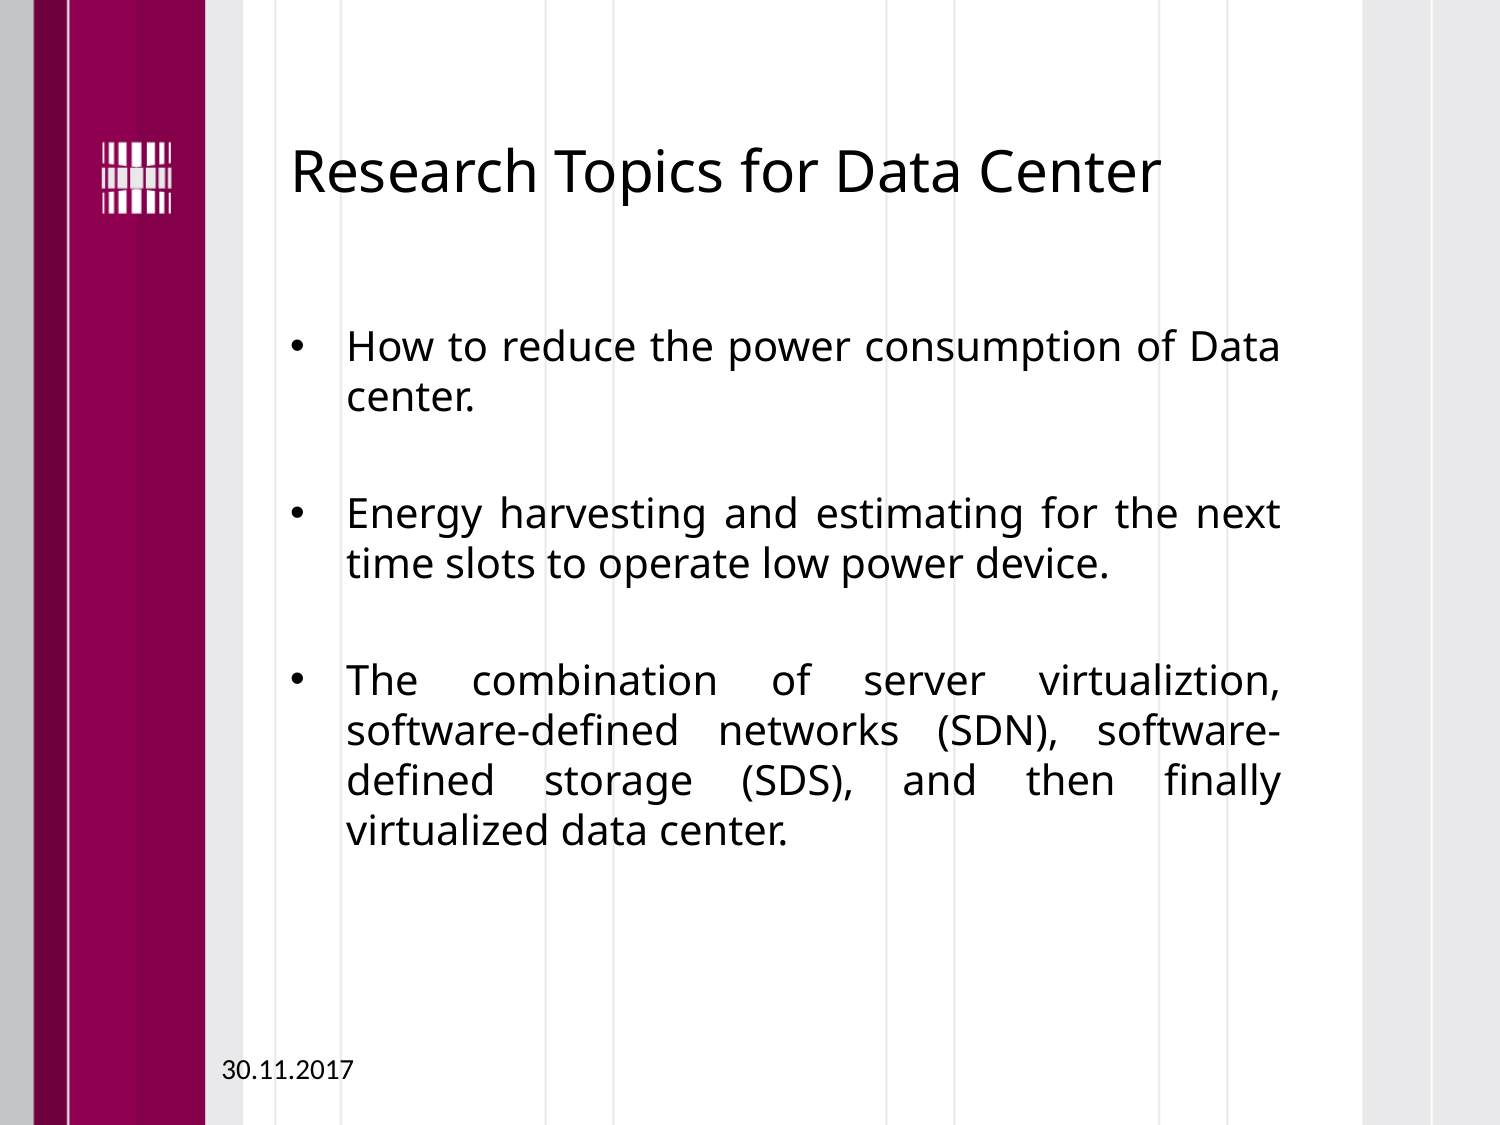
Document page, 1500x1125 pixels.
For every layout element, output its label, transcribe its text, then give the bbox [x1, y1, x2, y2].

slide_number 30.11.2017 [206, 1042, 557, 1103]
title Research Topics for Data Center [275, 75, 1297, 263]
picture [0, 0, 1500, 1125]
list How to reduce the power consumption of Data center. Energy harvesting and estimating for the next time slots to operate low power device. The combination of server virtualiztion, software-defined networks (SDN), software-defined storage (SDS), and then finally virtualized data center. [275, 312, 1297, 1010]
